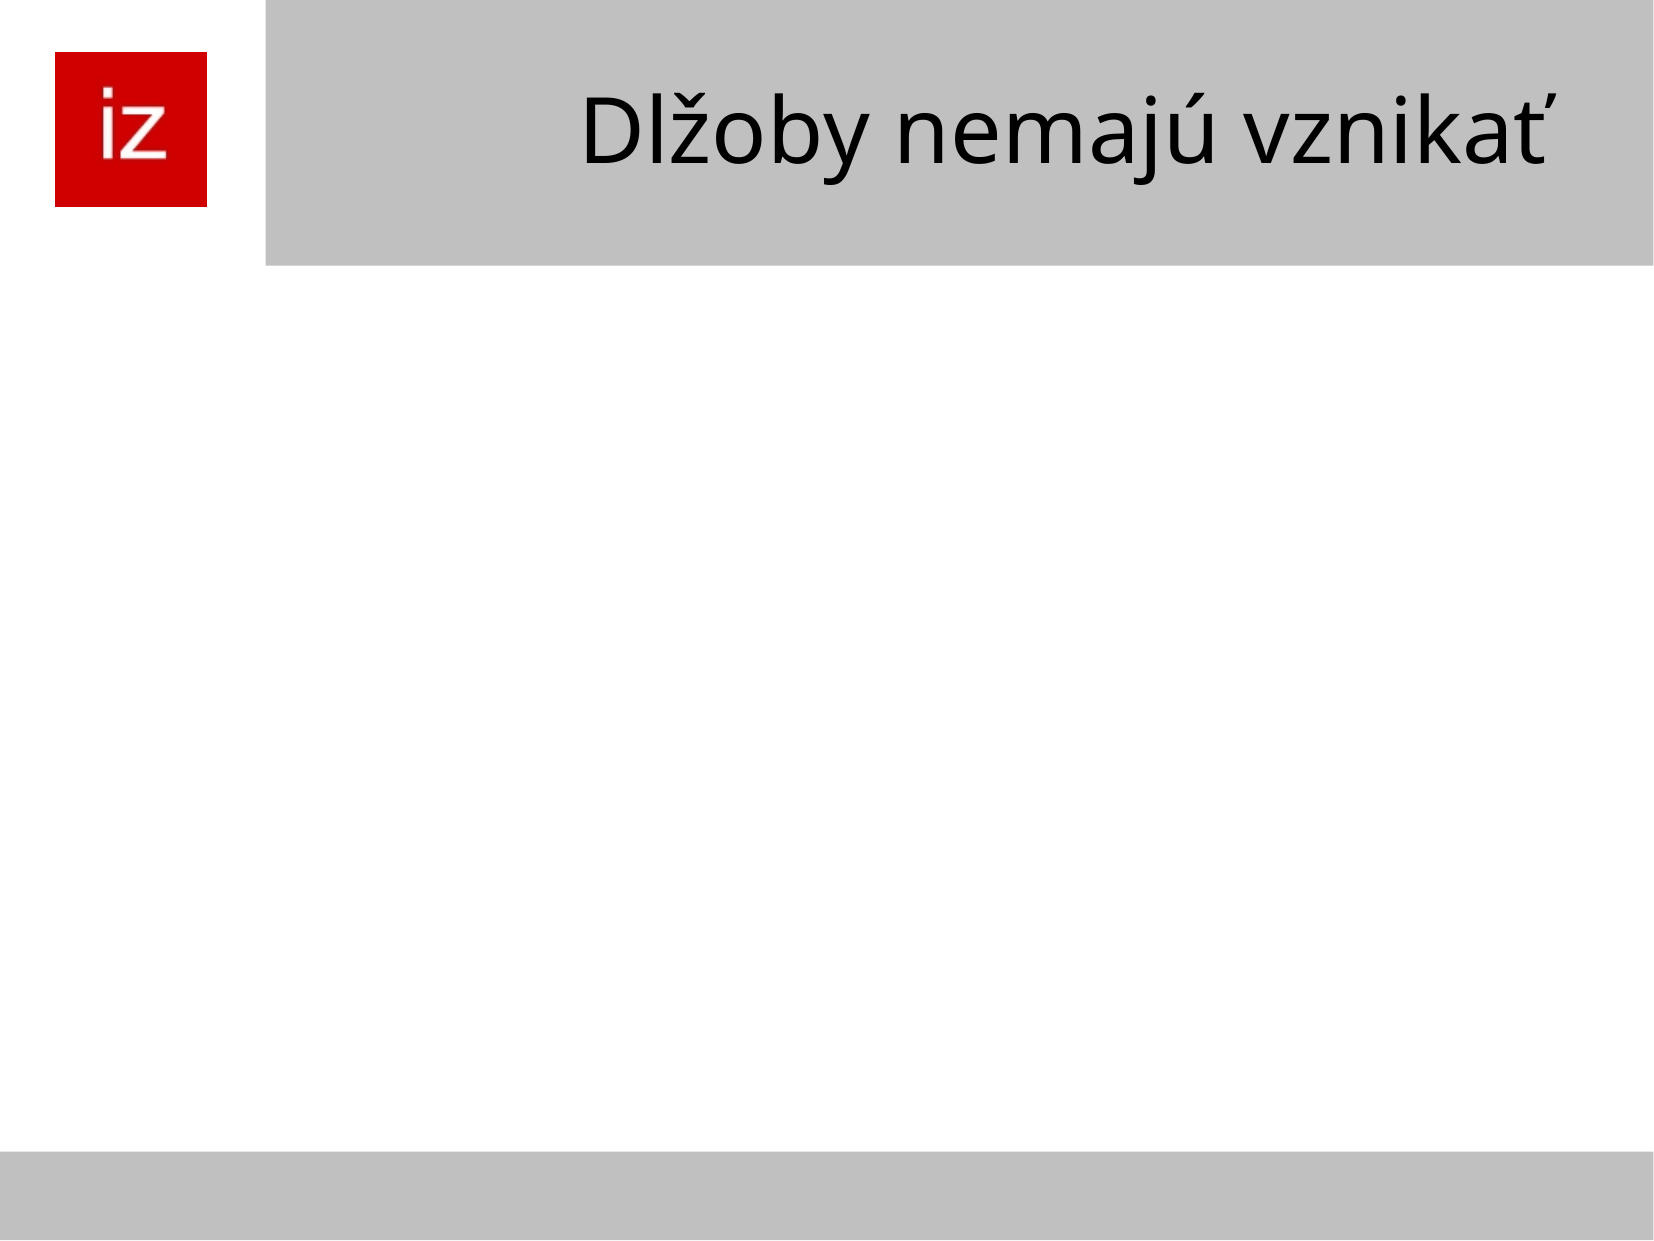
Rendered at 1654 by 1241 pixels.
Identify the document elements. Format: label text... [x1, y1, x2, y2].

title Dlžoby nemajú vznikať [561, 29, 1565, 237]
picture [55, 52, 207, 207]
